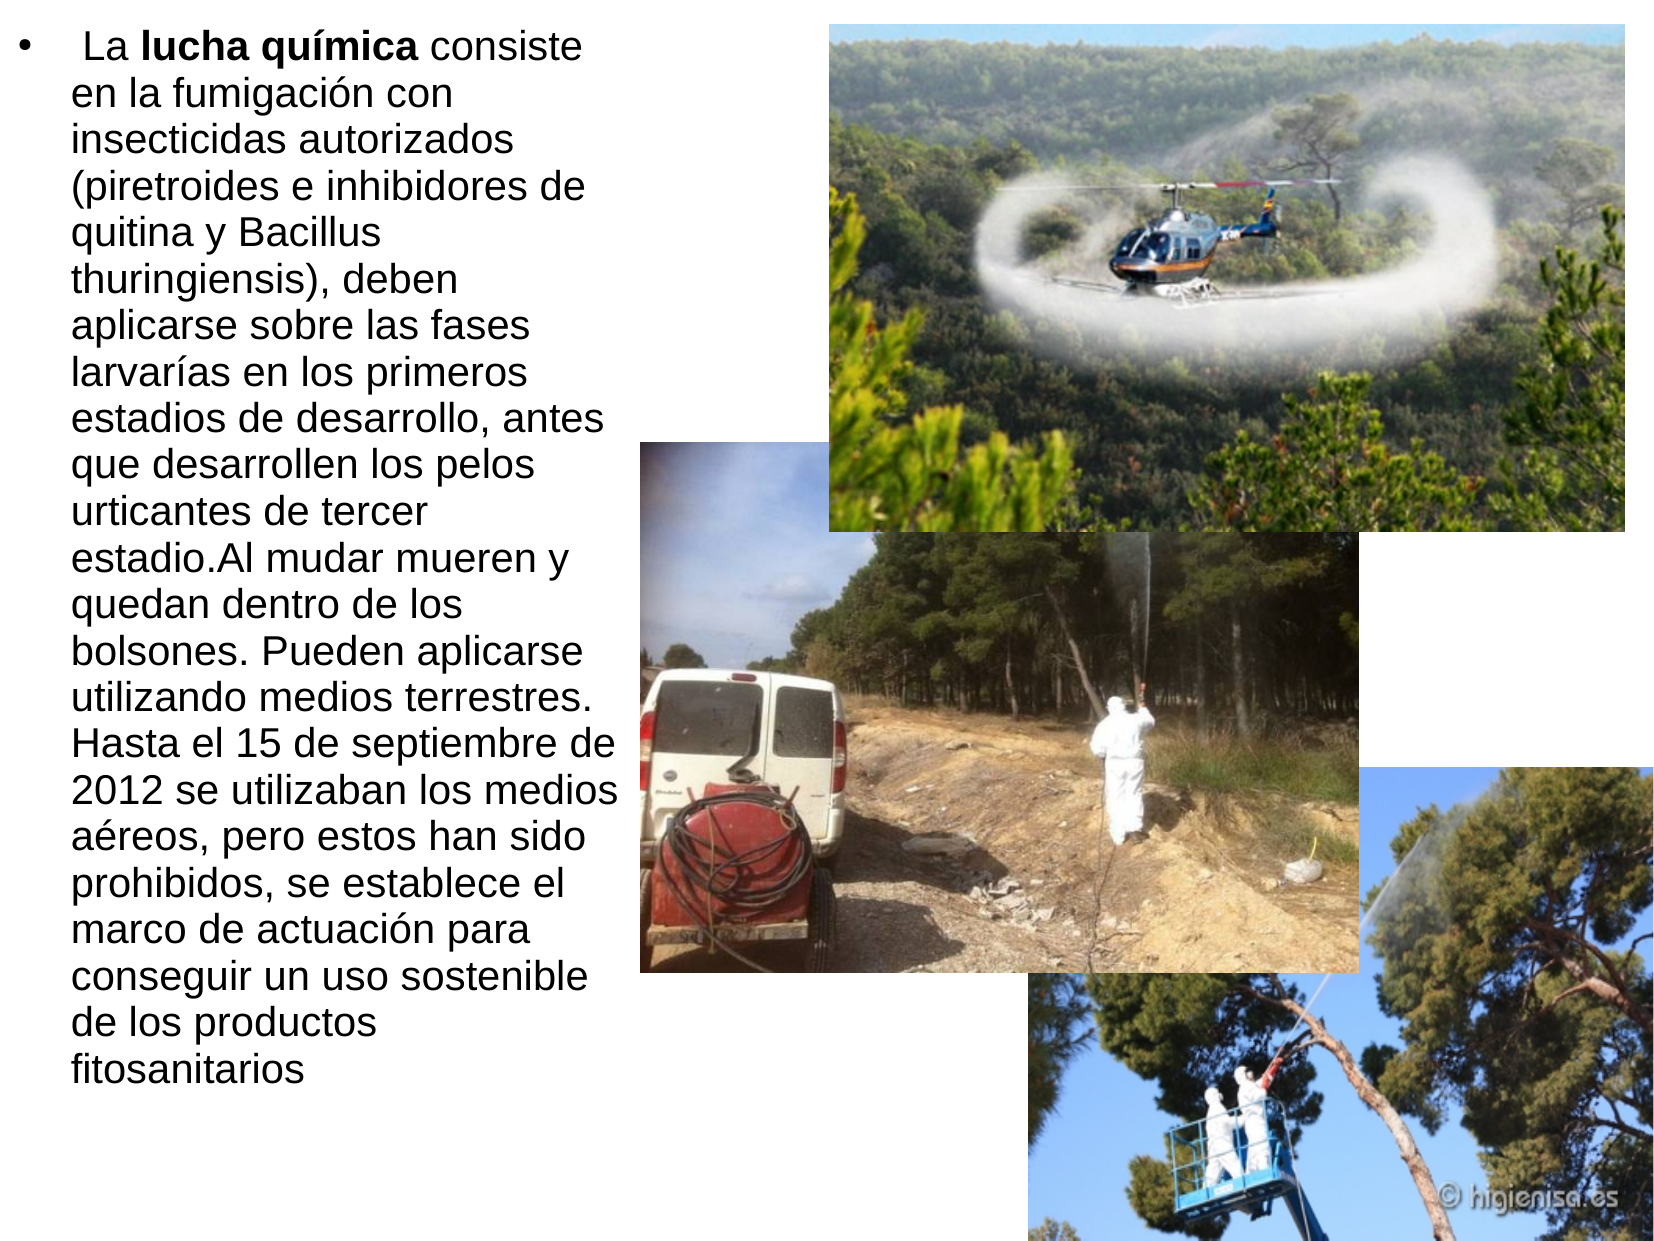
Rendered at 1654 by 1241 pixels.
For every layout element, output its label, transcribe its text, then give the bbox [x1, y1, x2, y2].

list La lucha química consiste en la fumigación con insecticidas autorizados (piretroides e inhibidores de quitina y Bacillus thuringiensis), deben aplicarse sobre las fases larvarías en los primeros estadios de desarrollo, antes que desarrollen los pelos urticantes de tercer estadio.Al mudar mueren y quedan dentro de los bolsones. Pueden aplicarse utilizando medios terrestres. Hasta el 15 de septiembre de 2012 se utilizaban los medios aéreos, pero estos han sido prohibidos, se establece el marco de actuación para conseguir un uso sostenible de los productos fitosanitarios [0, 23, 621, 1241]
picture [640, 24, 1654, 1241]
